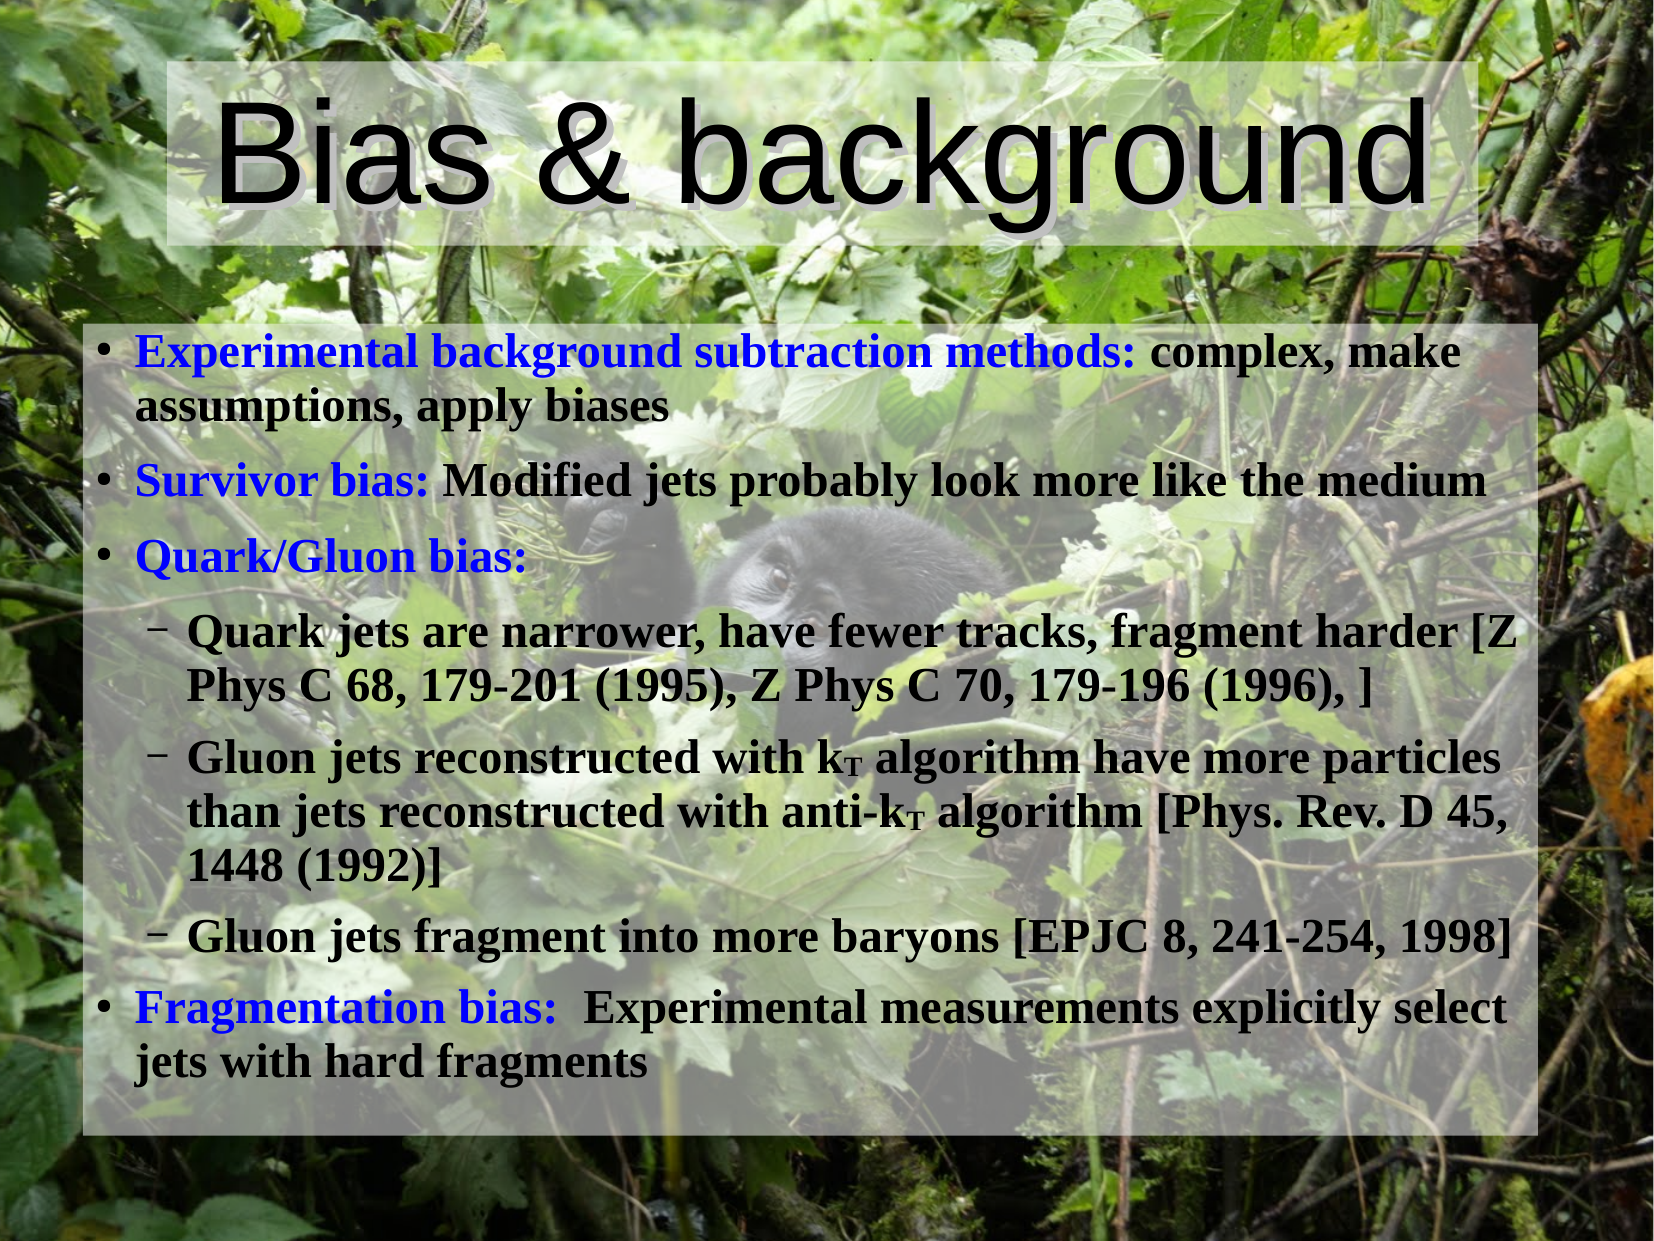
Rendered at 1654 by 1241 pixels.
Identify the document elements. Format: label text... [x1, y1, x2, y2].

list Experimental background subtraction methods: complex, make assumptions, apply biases Survivor bias: Modified jets probably look more like the medium Quark/Gluon bias: Quark jets are narrower, have fewer tracks, fragment harder [Z Phys C 68, 179-201 (1995), Z Phys C 70, 179-196 (1996), ] Gluon jets reconstructed with kT algorithm have more particles than jets reconstructed with anti-kT algorithm [Phys. Rev. D 45, 1448 (1992)] Gluon jets fragment into more baryons [EPJC 8, 241-254, 1998] Fragmentation bias: Experimental measurements explicitly select jets with hard fragments [82, 323, 1538, 1136]
picture [0, 0, 1654, 1241]
title Bias & background [166, 61, 1479, 246]
